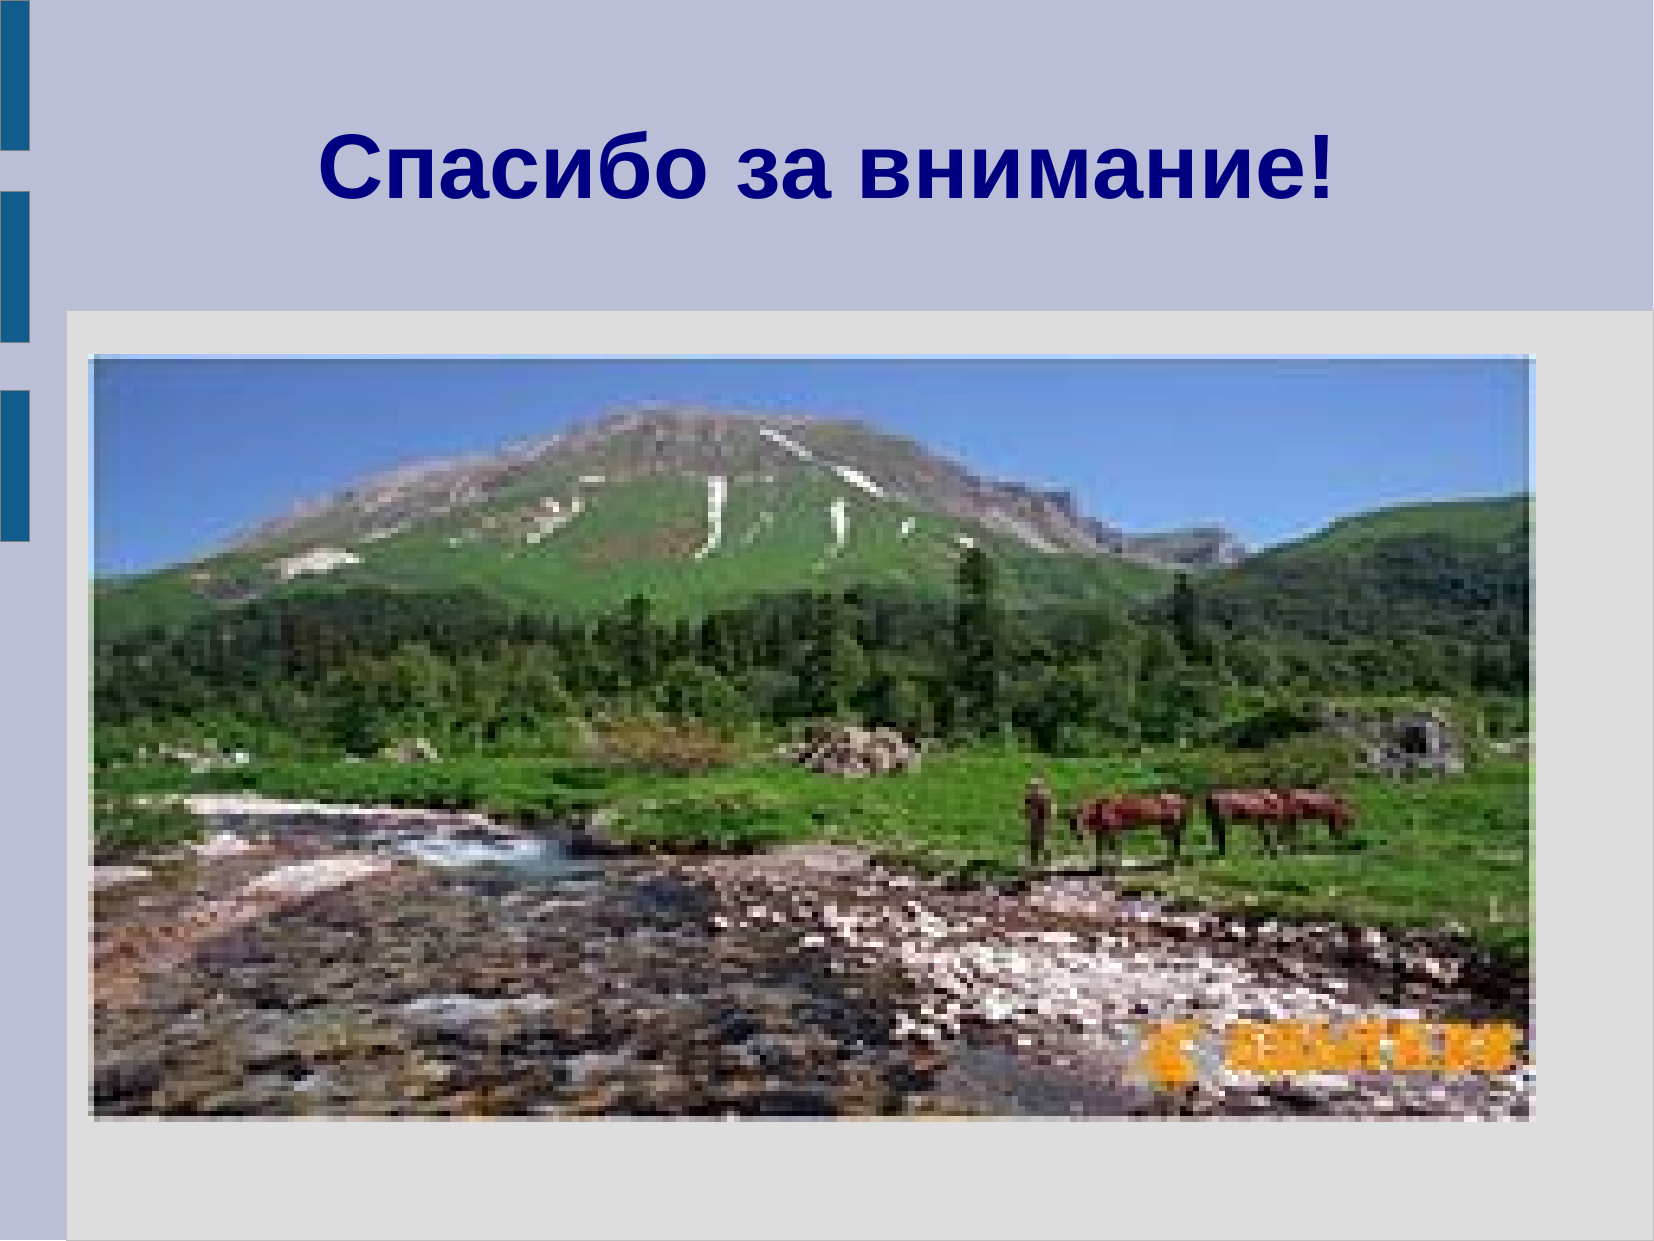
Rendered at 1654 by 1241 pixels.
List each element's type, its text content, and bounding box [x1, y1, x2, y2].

picture [88, 354, 1536, 1123]
title Спасибо за внимание! [121, 91, 1534, 299]
